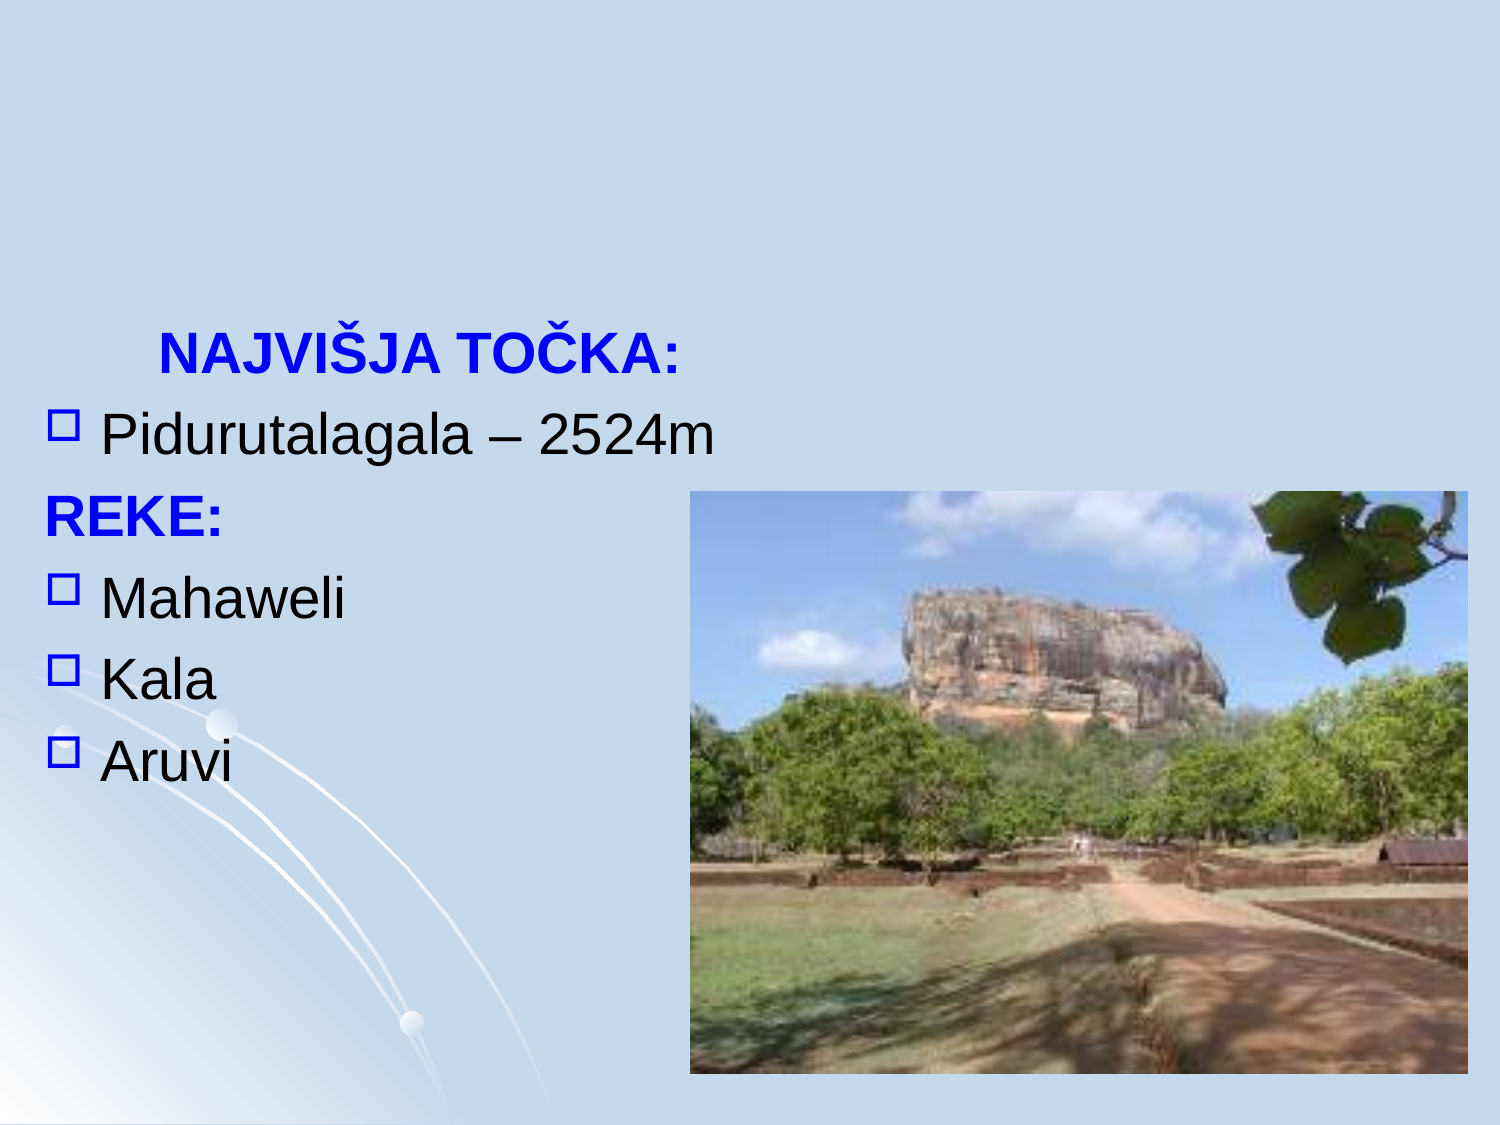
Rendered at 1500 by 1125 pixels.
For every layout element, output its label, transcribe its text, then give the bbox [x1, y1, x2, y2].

list NAJVIŠJA TOČKA: Pidurutalagala – 2524m REKE: Mahaweli Kala Aruvi [29, 225, 863, 1125]
picture [690, 491, 1468, 1074]
